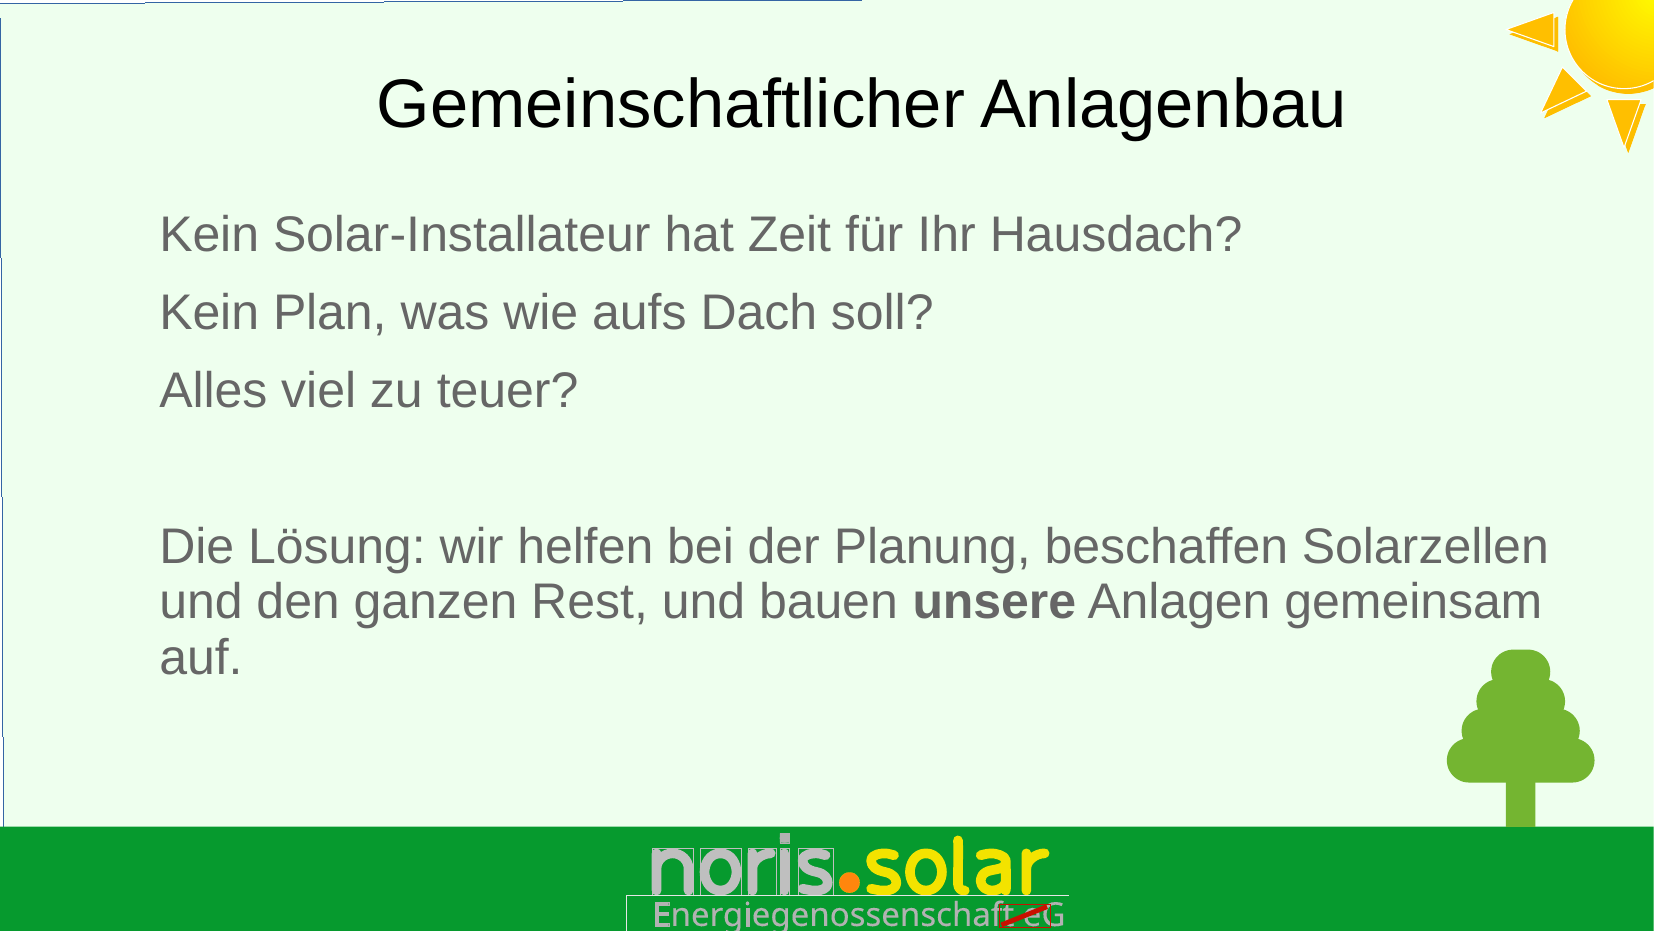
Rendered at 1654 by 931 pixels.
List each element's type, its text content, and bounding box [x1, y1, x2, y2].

title Gemeinschaftlicher Anlagenbau [88, 29, 1565, 178]
list Kein Solar-Installateur hat Zeit für Ihr Hausdach? Kein Plan, was wie aufs Dach soll? Alles viel zu teuer? Die Lösung: wir helfen bei der Planung, beschaffen Solarzellen und den ganzen Rest, und bauen unsere Anlagen gemeinsam auf. [88, 206, 1565, 768]
